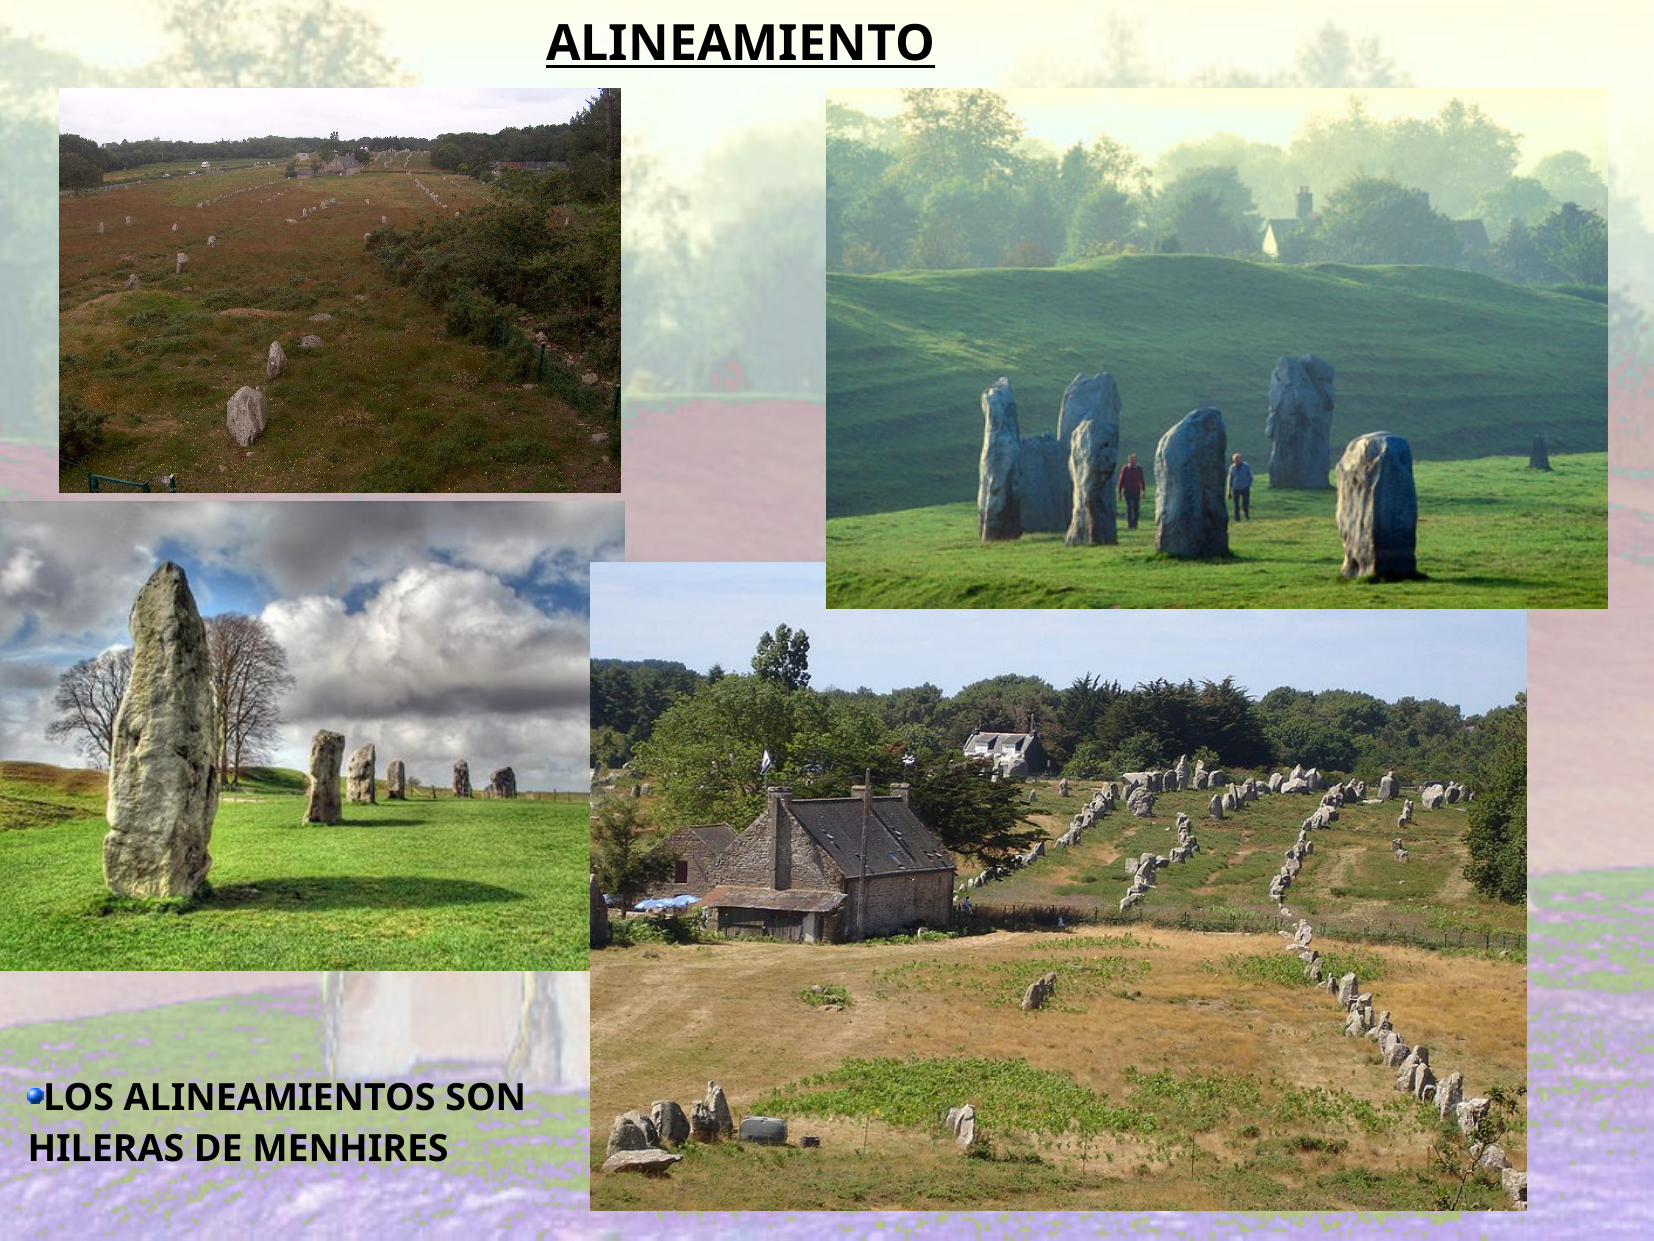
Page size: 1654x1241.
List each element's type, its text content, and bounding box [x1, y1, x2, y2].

picture [0, 0, 1654, 1241]
text_box ALINEAMIENTO [531, 0, 979, 75]
text_box LOS ALINEAMIENTOS SON HILERAS DE MENHIRES [12, 1062, 586, 1168]
